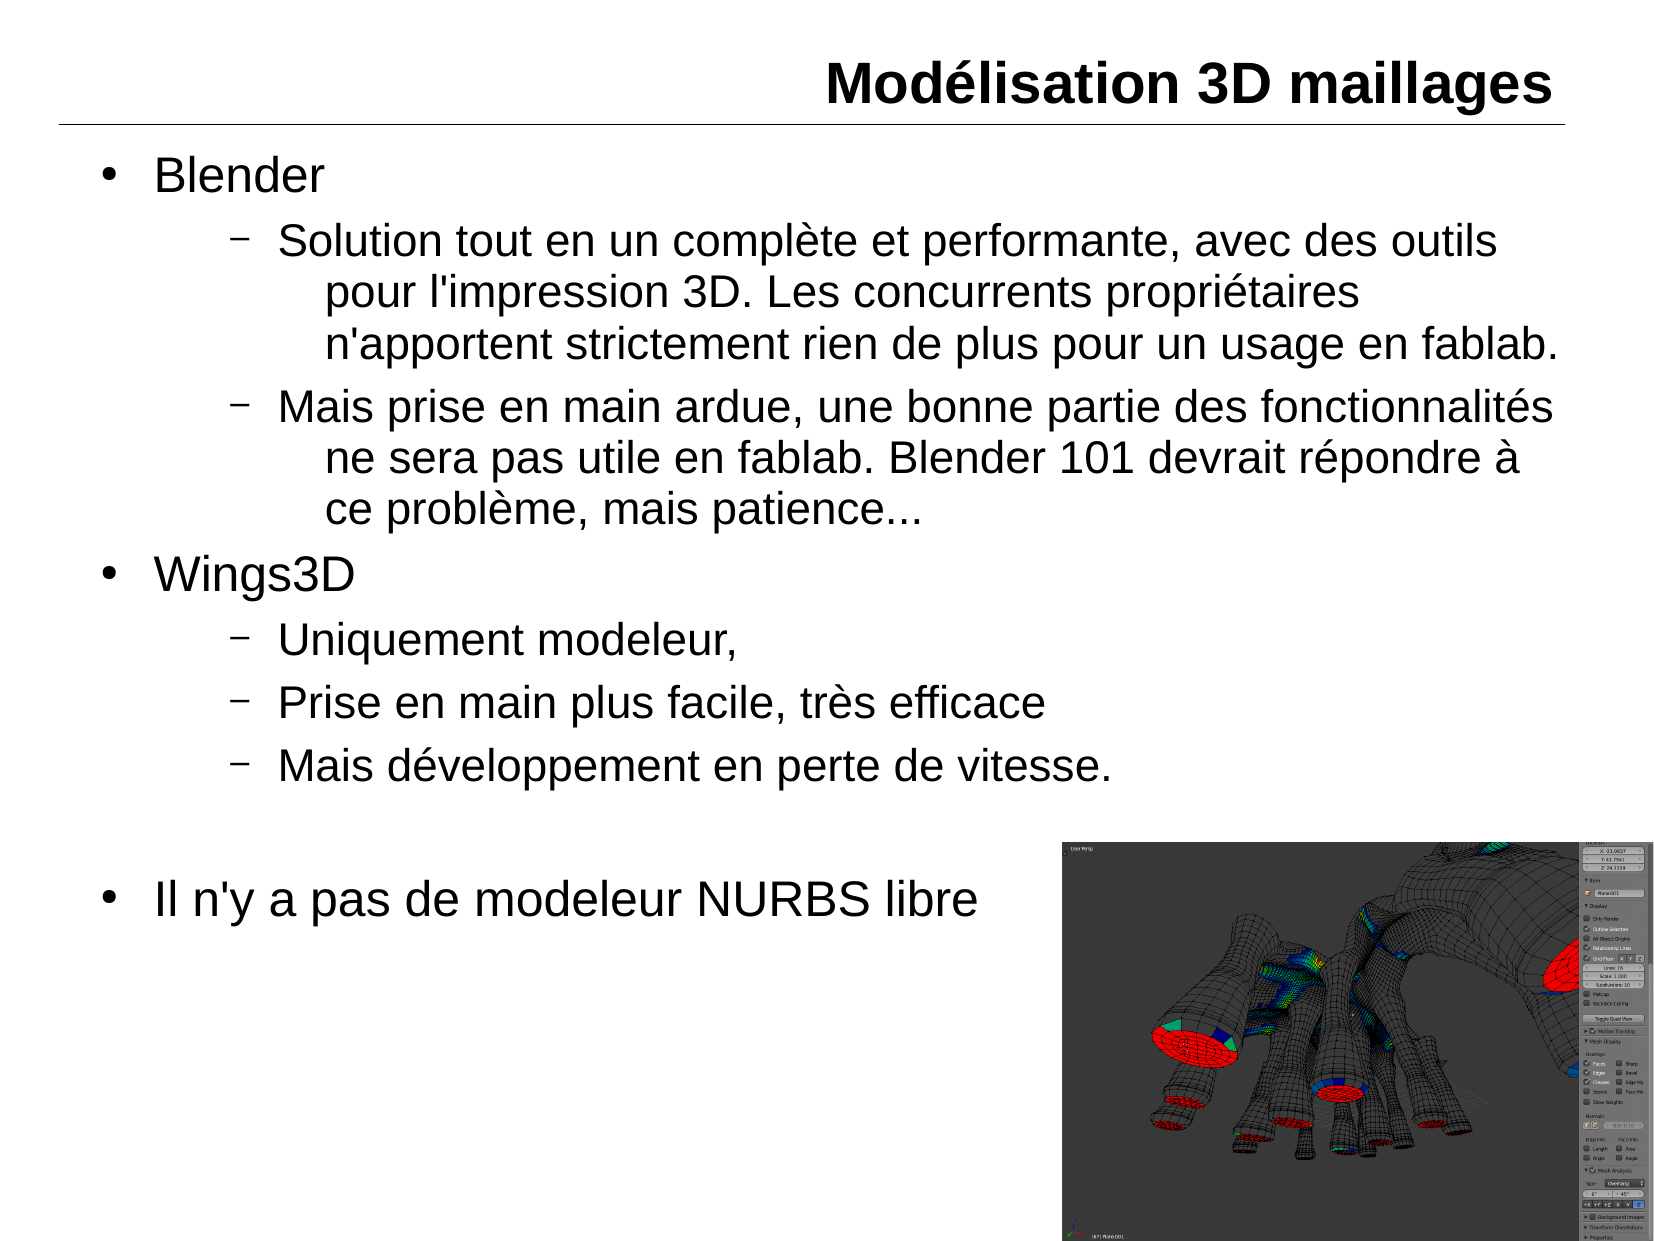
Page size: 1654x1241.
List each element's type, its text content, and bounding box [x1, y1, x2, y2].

picture [1062, 842, 1654, 1241]
title Modélisation 3D maillages [59, 46, 1571, 122]
list Blender Solution tout en un complète et performante, avec des outils pour l'impression 3D. Les concurrents propriétaires n'apportent strictement rien de plus pour un usage en fablab. Mais prise en main ardue, une bonne partie des fonctionnalités ne sera pas utile en fablab. Blender 101 devrait répondre à ce problème, mais patience... Wings3D Uniquement modeleur, Prise en main plus facile, très efficace Mais développement en perte de vitesse. Il n'y a pas de modeleur NURBS libre [82, 147, 1571, 1109]
